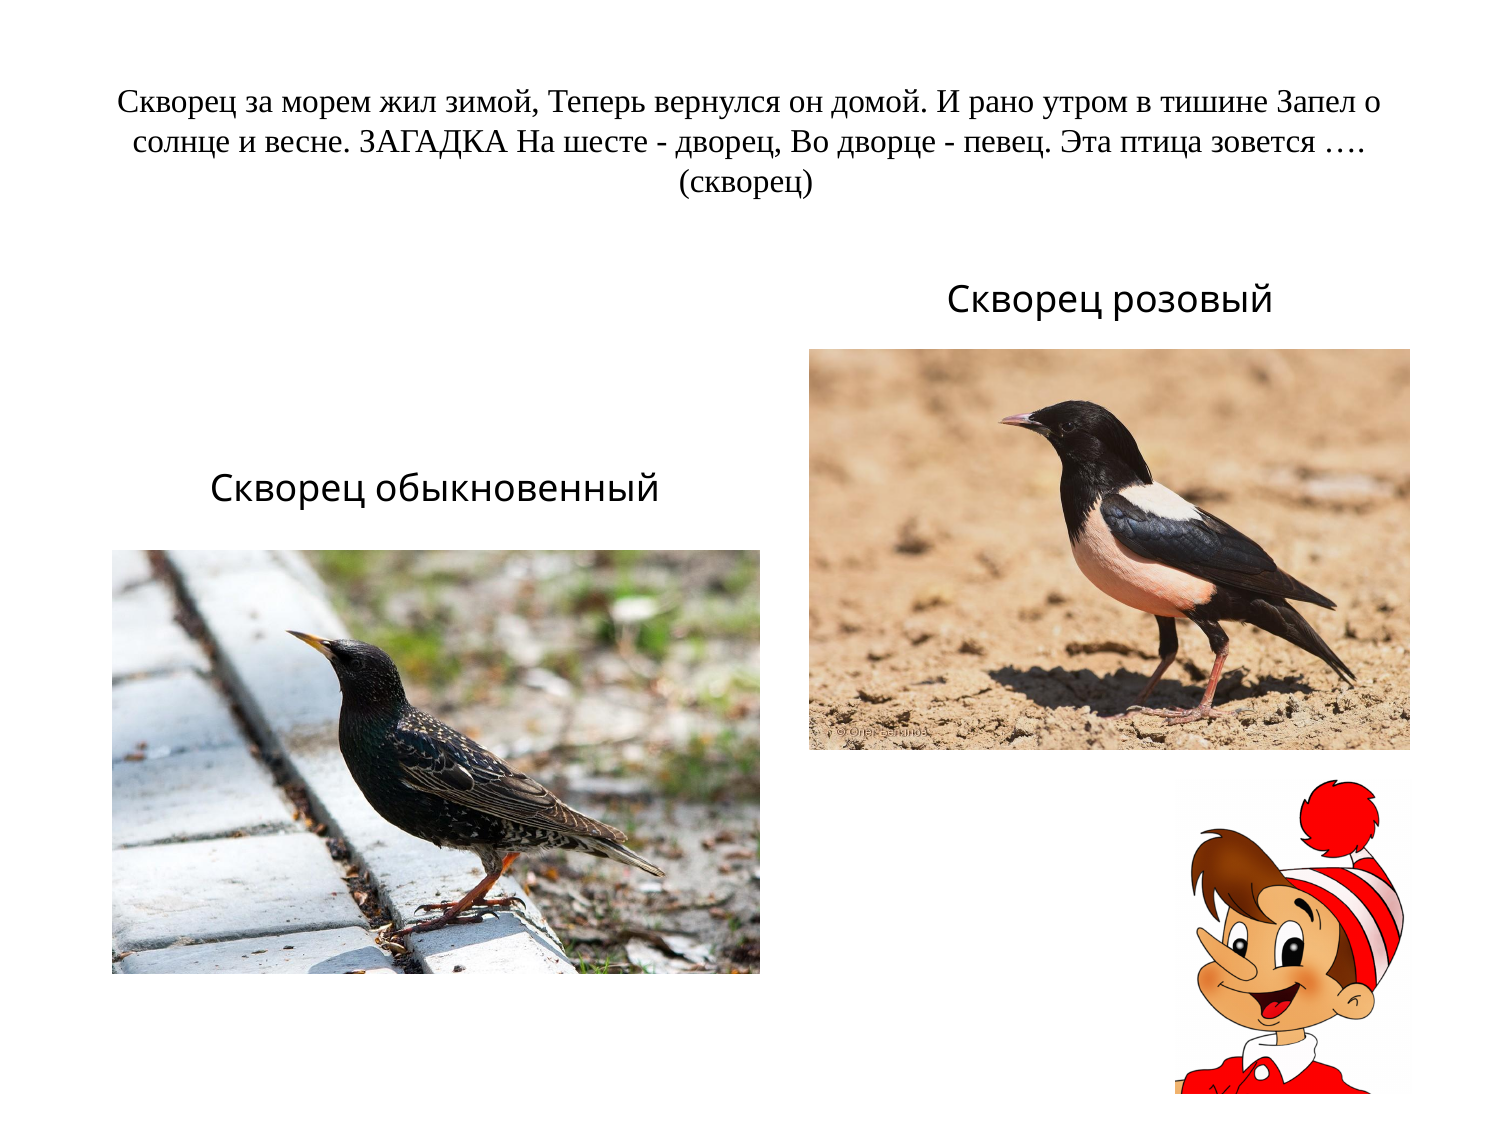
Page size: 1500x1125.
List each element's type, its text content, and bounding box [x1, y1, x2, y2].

picture [112, 550, 760, 974]
title Скворец за морем жил зимой, Теперь вернулся он домой. И рано утром в тишине Запел о солнце и весне. ЗАГАДКА На шесте - дворец, Во дворце - певец. Эта птица зовется ….(скворец) [75, 45, 1426, 233]
text_box Скворец обыкновенный [195, 456, 675, 516]
text_box Скворец розовый [932, 267, 1289, 327]
picture [1175, 779, 1412, 1094]
picture [809, 349, 1410, 750]
